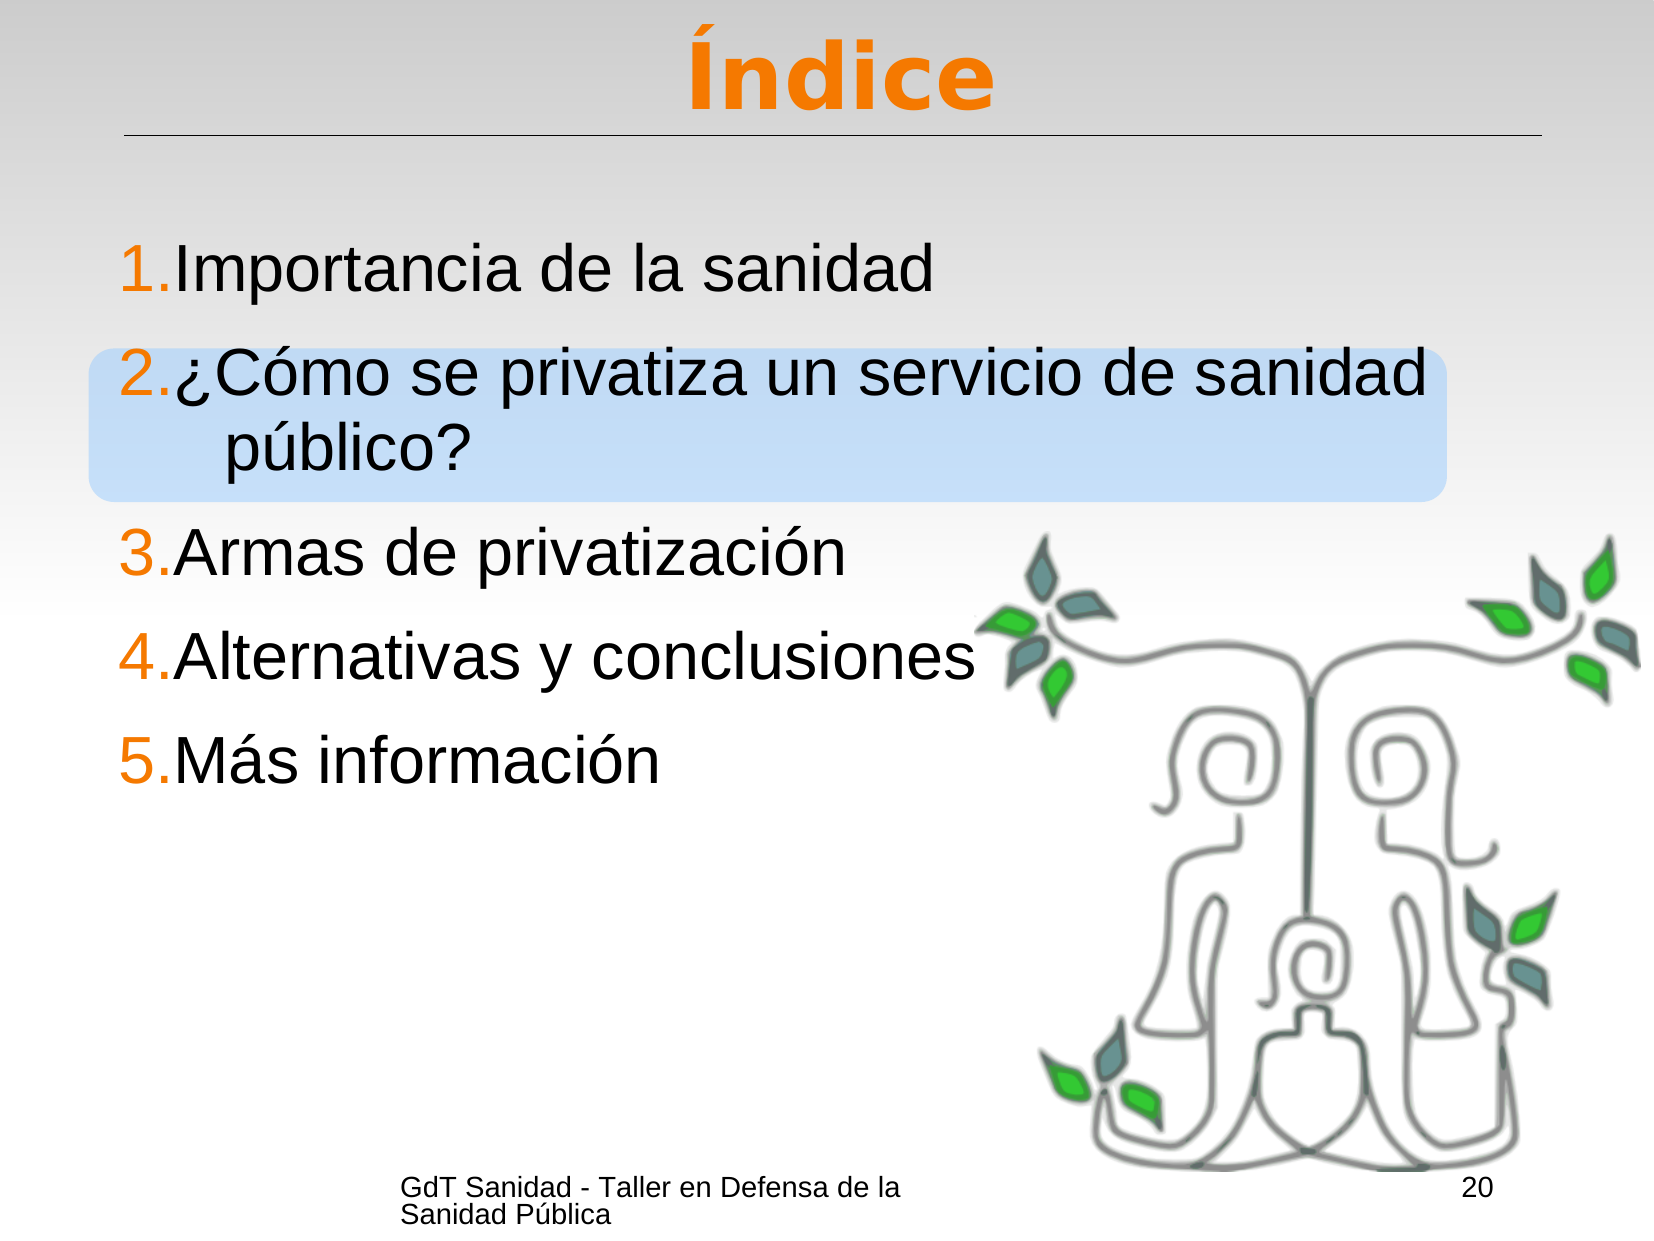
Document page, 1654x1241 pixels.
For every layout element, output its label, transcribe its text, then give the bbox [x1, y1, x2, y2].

title Índice [59, 8, 1625, 148]
list Importancia de la sanidad ¿Cómo se privatiza un servicio de sanidad público? Armas de privatización Alternativas y conclusiones Más información [82, 231, 1571, 1050]
picture [974, 531, 1641, 1172]
